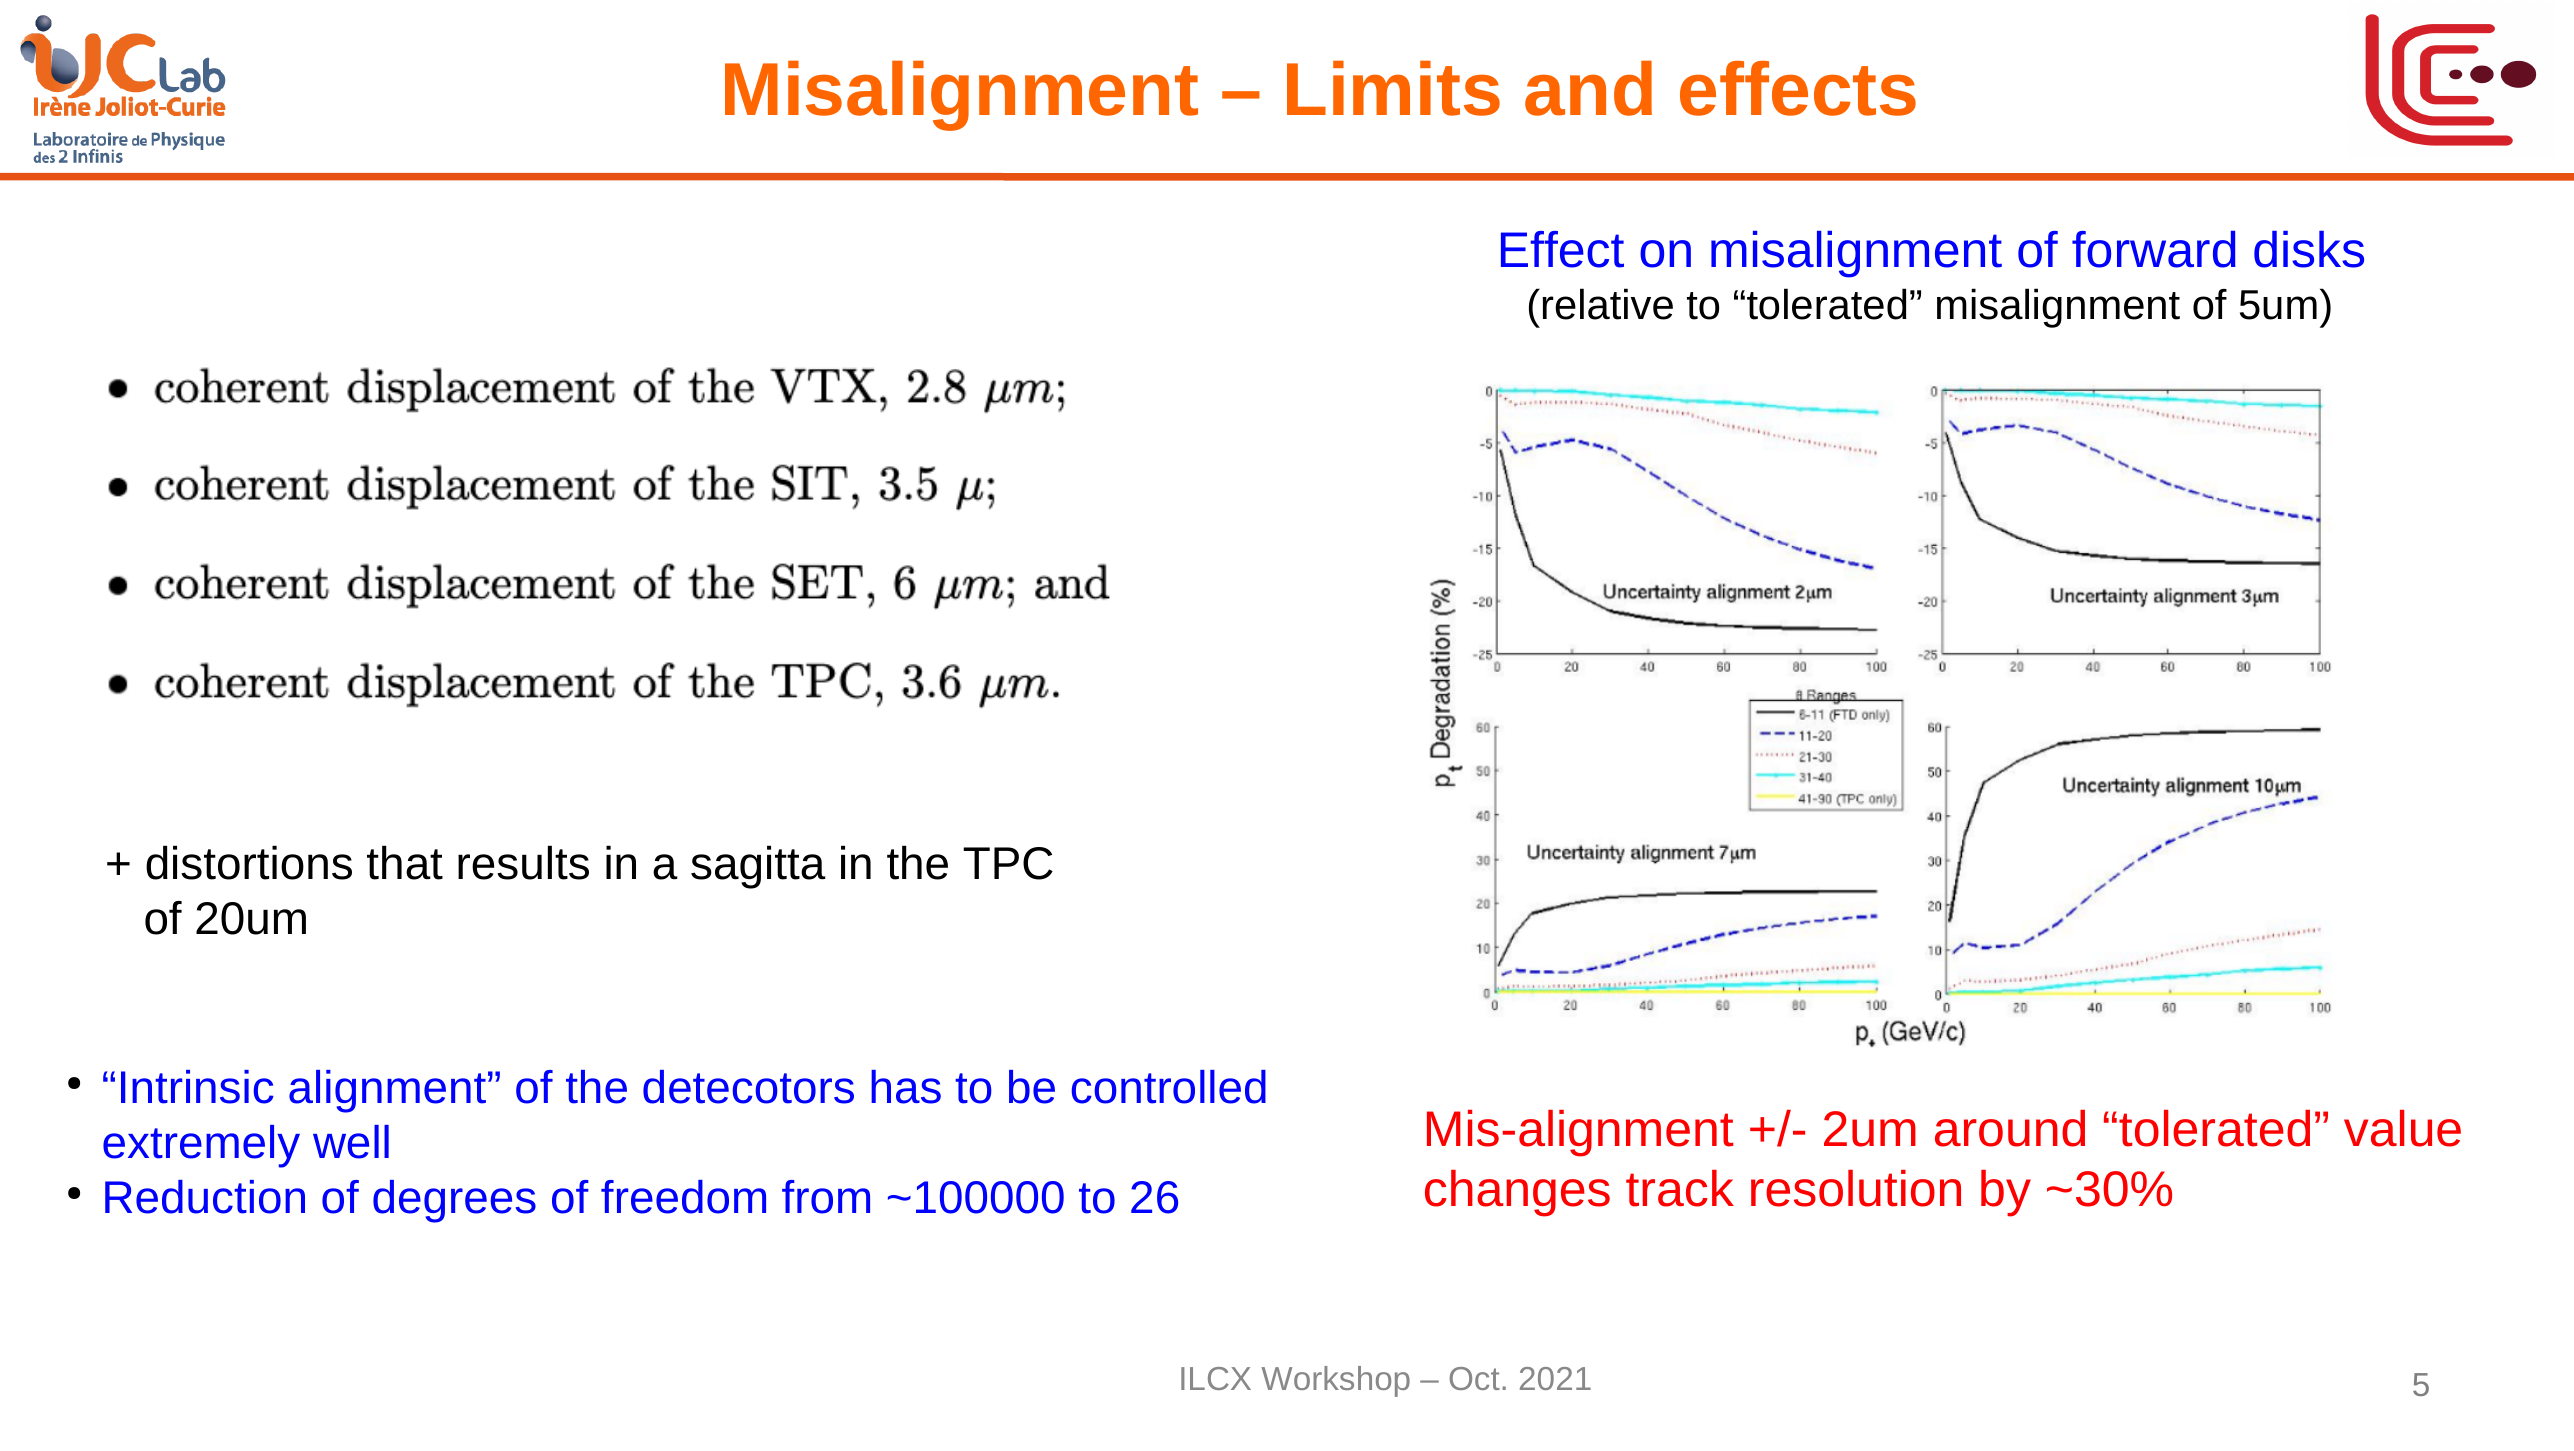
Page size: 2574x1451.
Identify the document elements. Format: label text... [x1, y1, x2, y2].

text_box + distortions that results in a sagitta in the TPC of 20um [90, 825, 1069, 951]
picture [4, 0, 241, 178]
text_box “Intrinsic alignment” of the detecotors has to be controlled extremely well Reduction of degrees of freedom from ~100000 to 26 [51, 1050, 1385, 1230]
text_box Effect on misalignment of forward disks (relative to “tolerated” misalignment of 5um) [1454, 210, 2382, 335]
title Misalignment – Limits and effects [226, 9, 2415, 162]
picture [1397, 357, 2396, 1063]
picture [68, 335, 1266, 747]
text_box Mis-alignment +/- 2um around “tolerated” value changes track resolution by ~30% [1408, 1089, 2551, 1225]
picture [2348, 2, 2554, 158]
